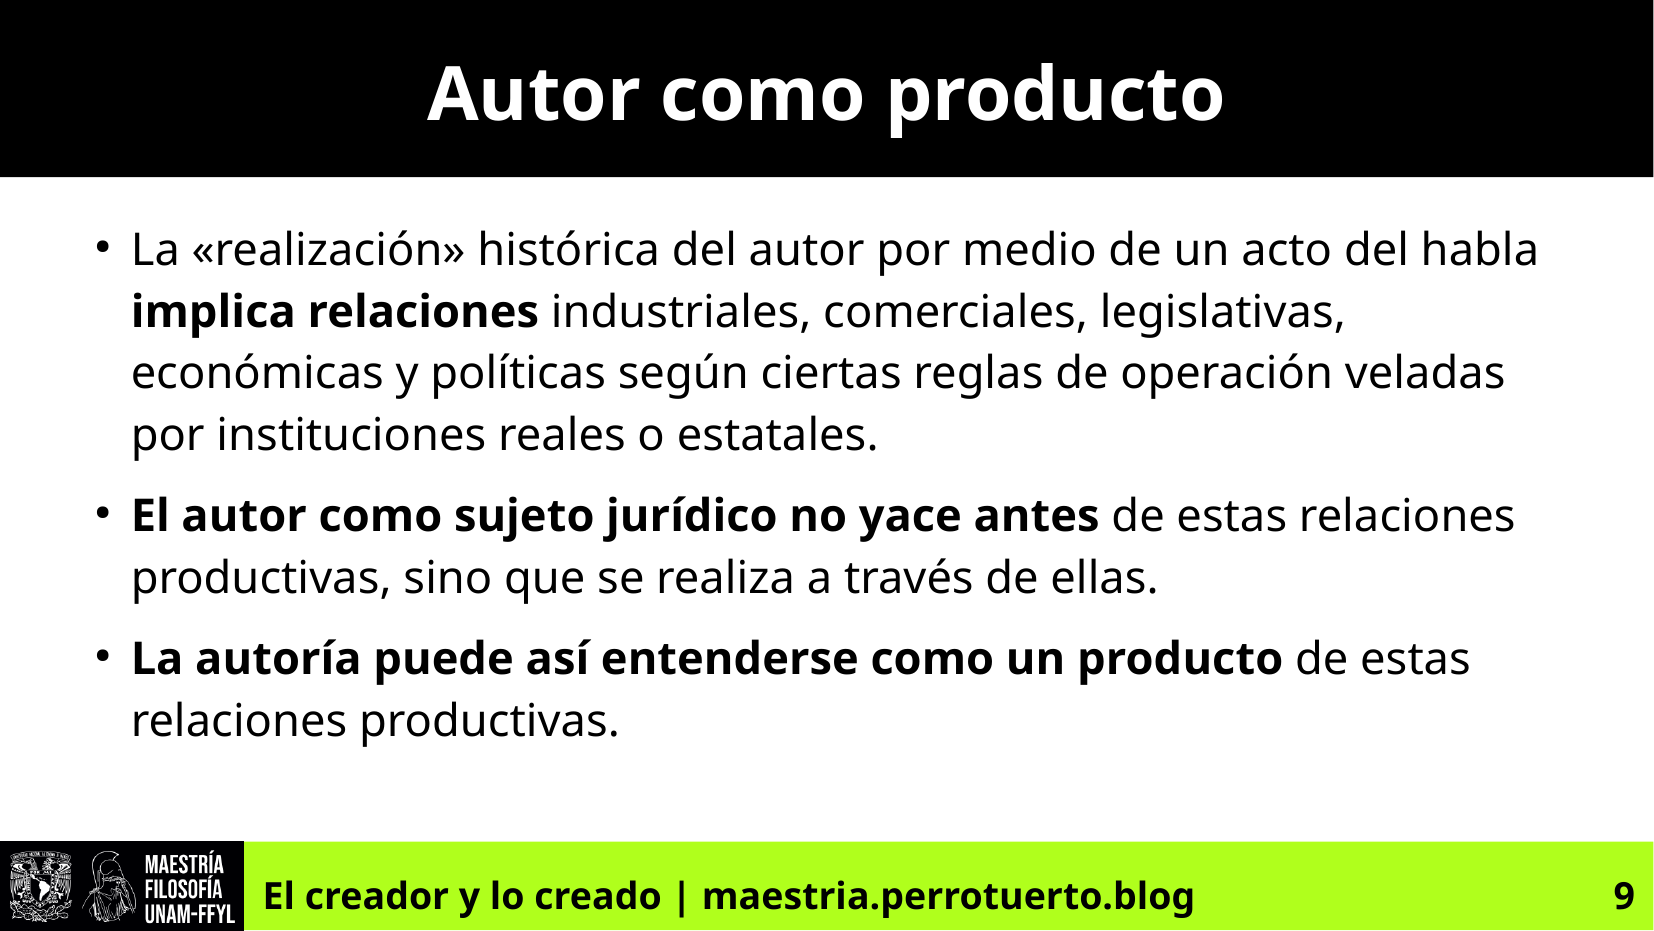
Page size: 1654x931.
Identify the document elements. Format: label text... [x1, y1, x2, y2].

list La «realización» histórica del autor por medio de un acto del habla implica relaciones industriales, comerciales, legislativas, económicas y políticas según ciertas reglas de operación veladas por instituciones reales o estatales. El autor como sujeto jurídico no yace antes de estas relaciones productivas, sino que se realiza a través de ellas. La autoría puede así entenderse como un producto de estas relaciones productivas. [82, 217, 1571, 758]
title Autor como producto [82, 13, 1571, 169]
picture [0, 841, 244, 931]
